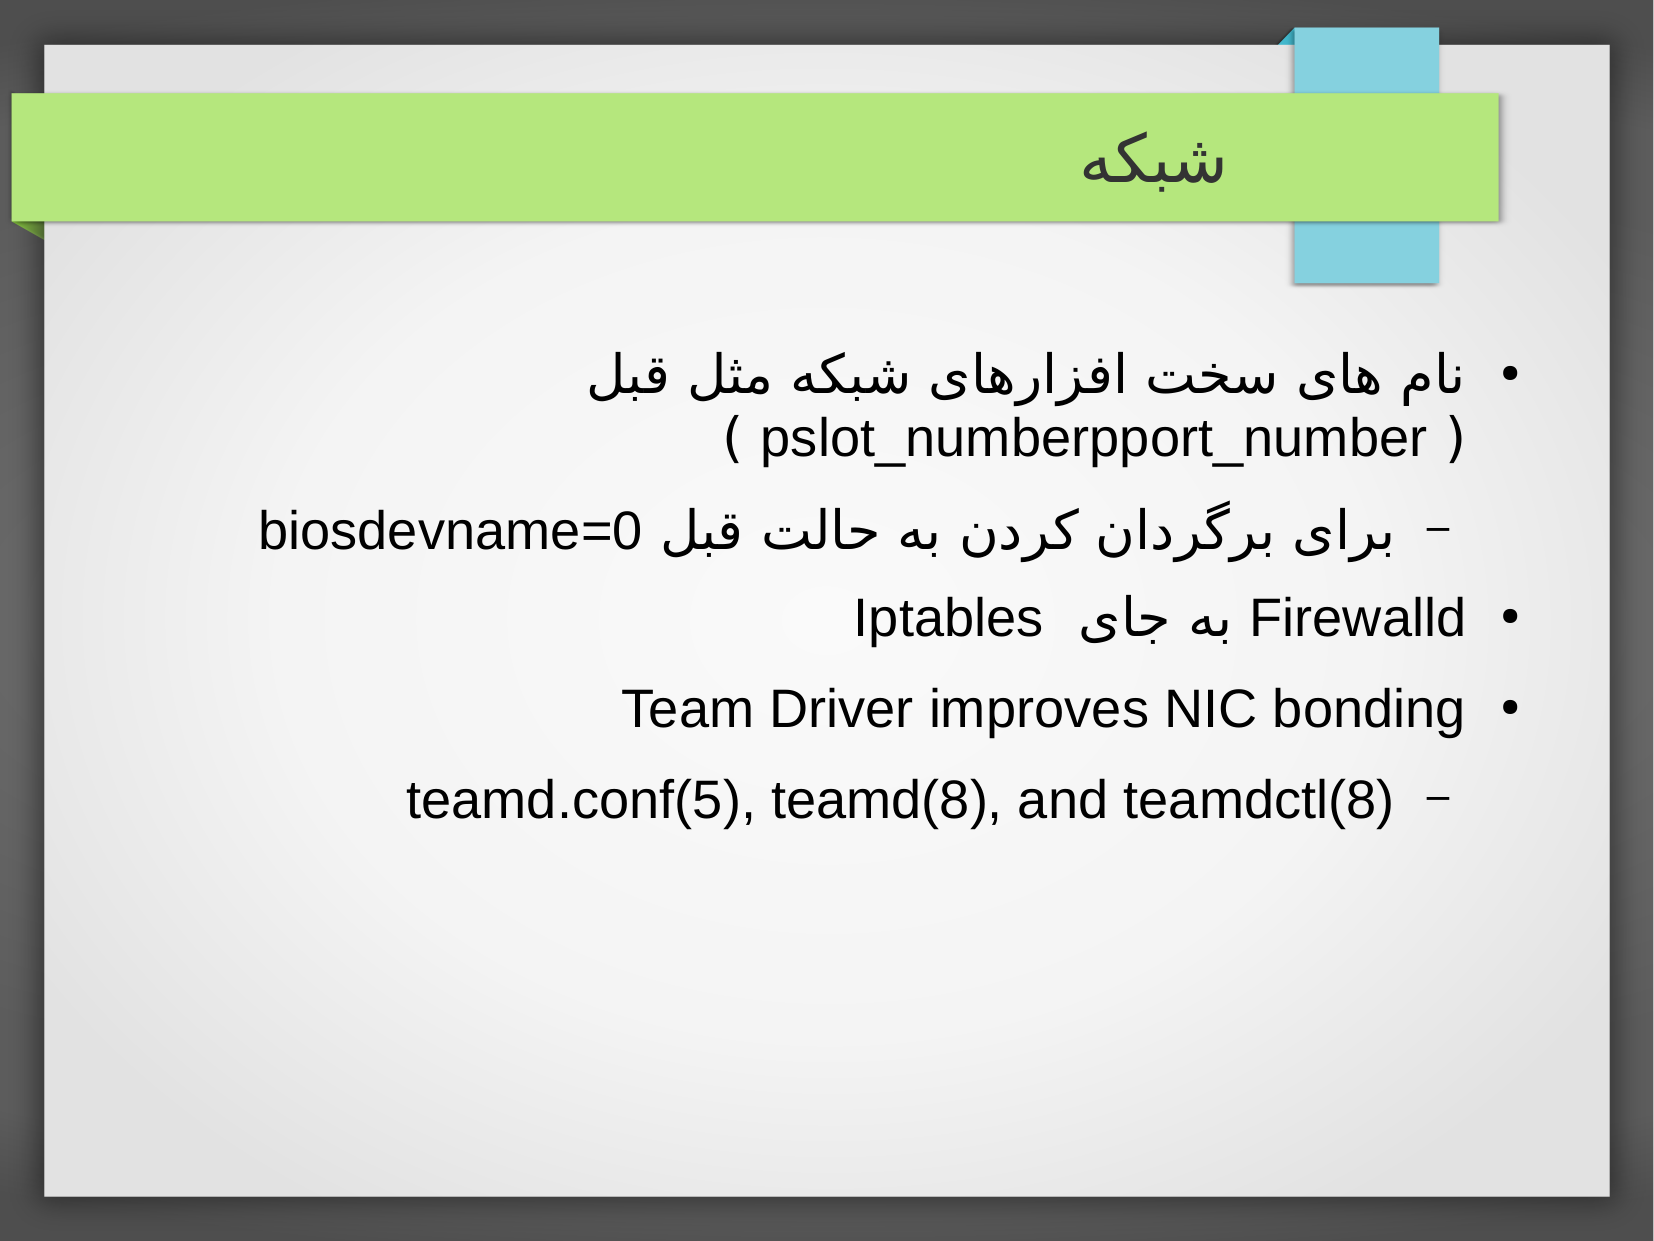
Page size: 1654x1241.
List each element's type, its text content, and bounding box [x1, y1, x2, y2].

list نام های سخت افزارهای شبکه مثل قبل ( pslot_numberpport_number ) برای برگردان کردن به حالت قبل biosdevname=0 Firewalld به جای Iptables Team Driver improves NIC bonding teamd.conf(5), teamd(8), and teamdctl(8) [82, 343, 1538, 1063]
title شبکه [70, 106, 1229, 213]
picture [0, 0, 1654, 1241]
